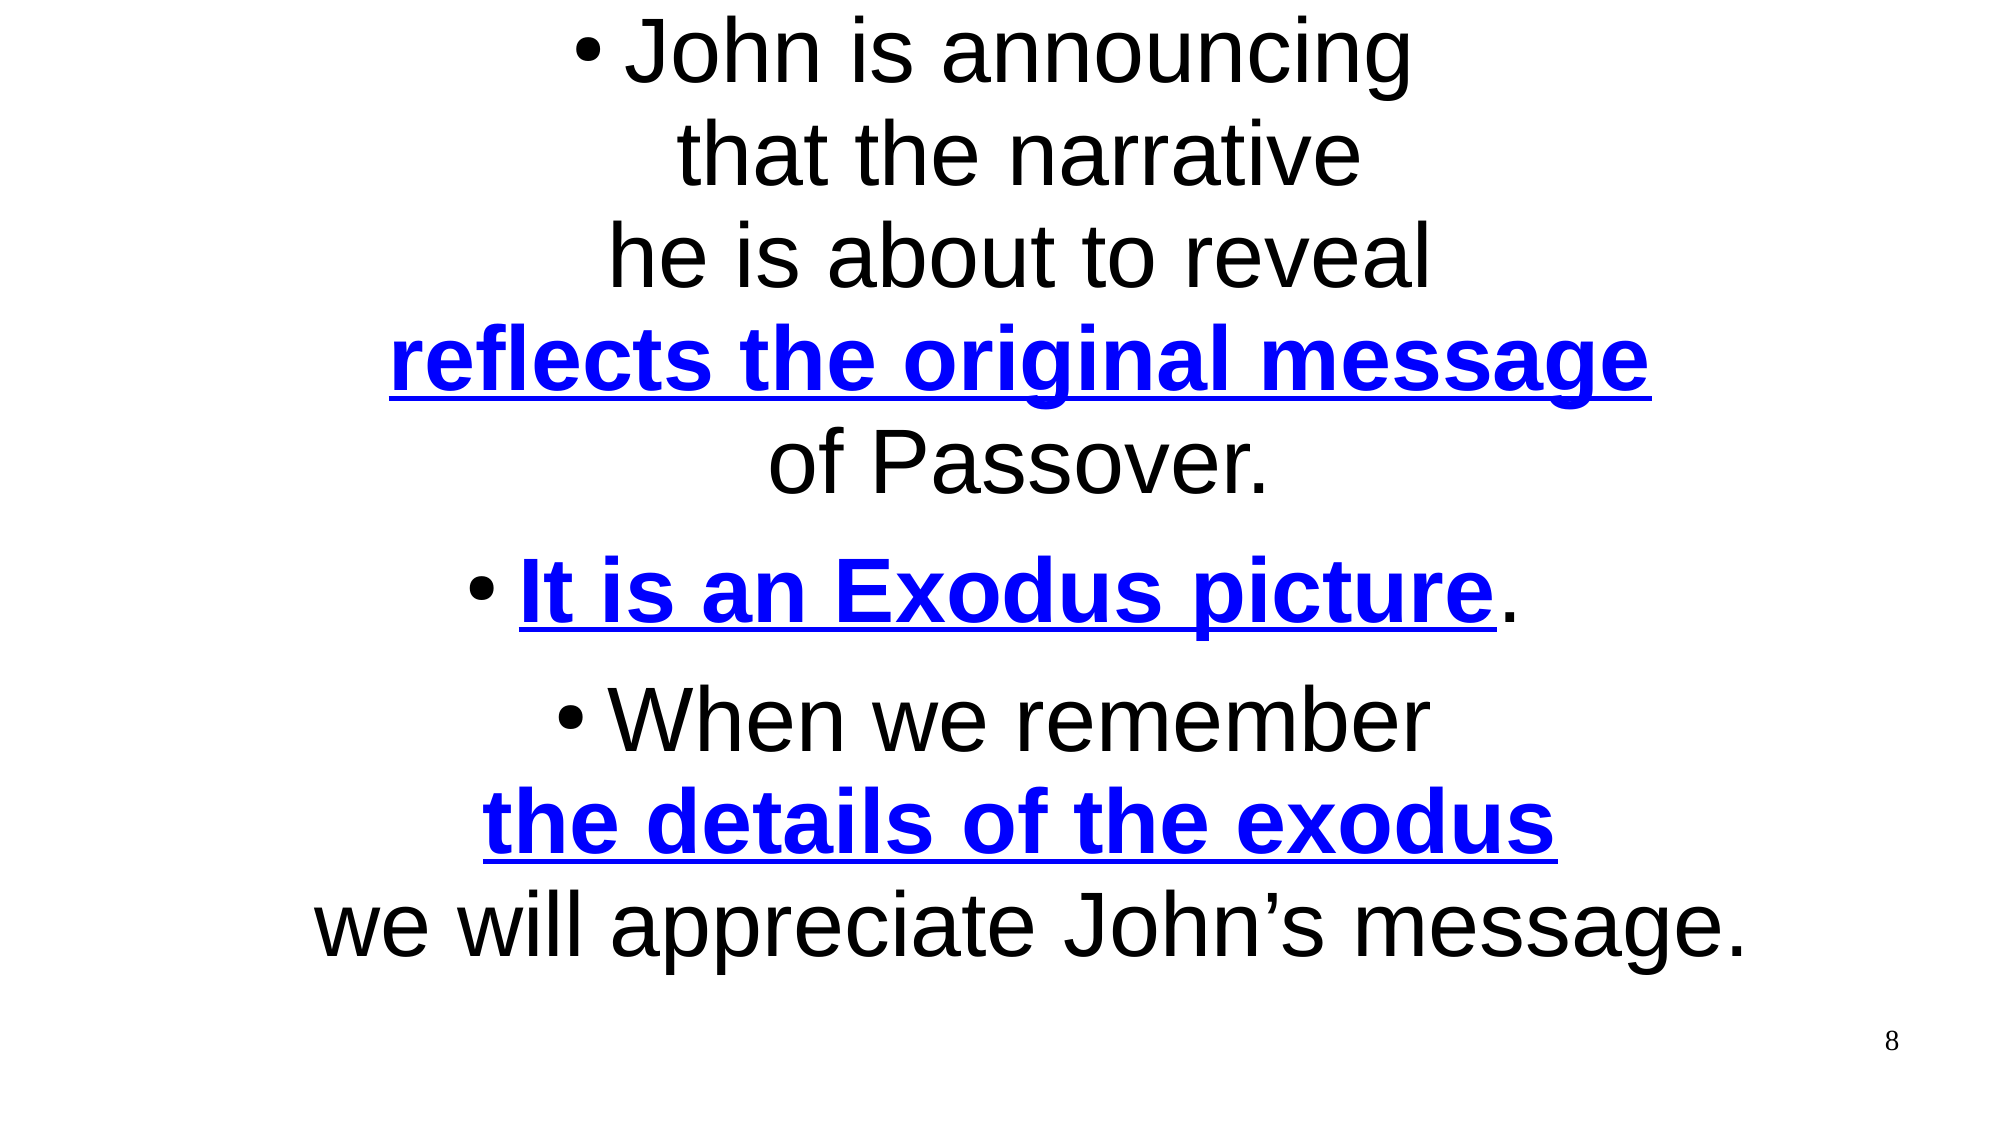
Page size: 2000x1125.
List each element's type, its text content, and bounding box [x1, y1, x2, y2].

list John is announcing that the narrative he is about to reveal reflects the original message of Passover. It is an Exodus picture. When we remember the details of the exodus we will appreciate John’s message. [0, 0, 1996, 1123]
